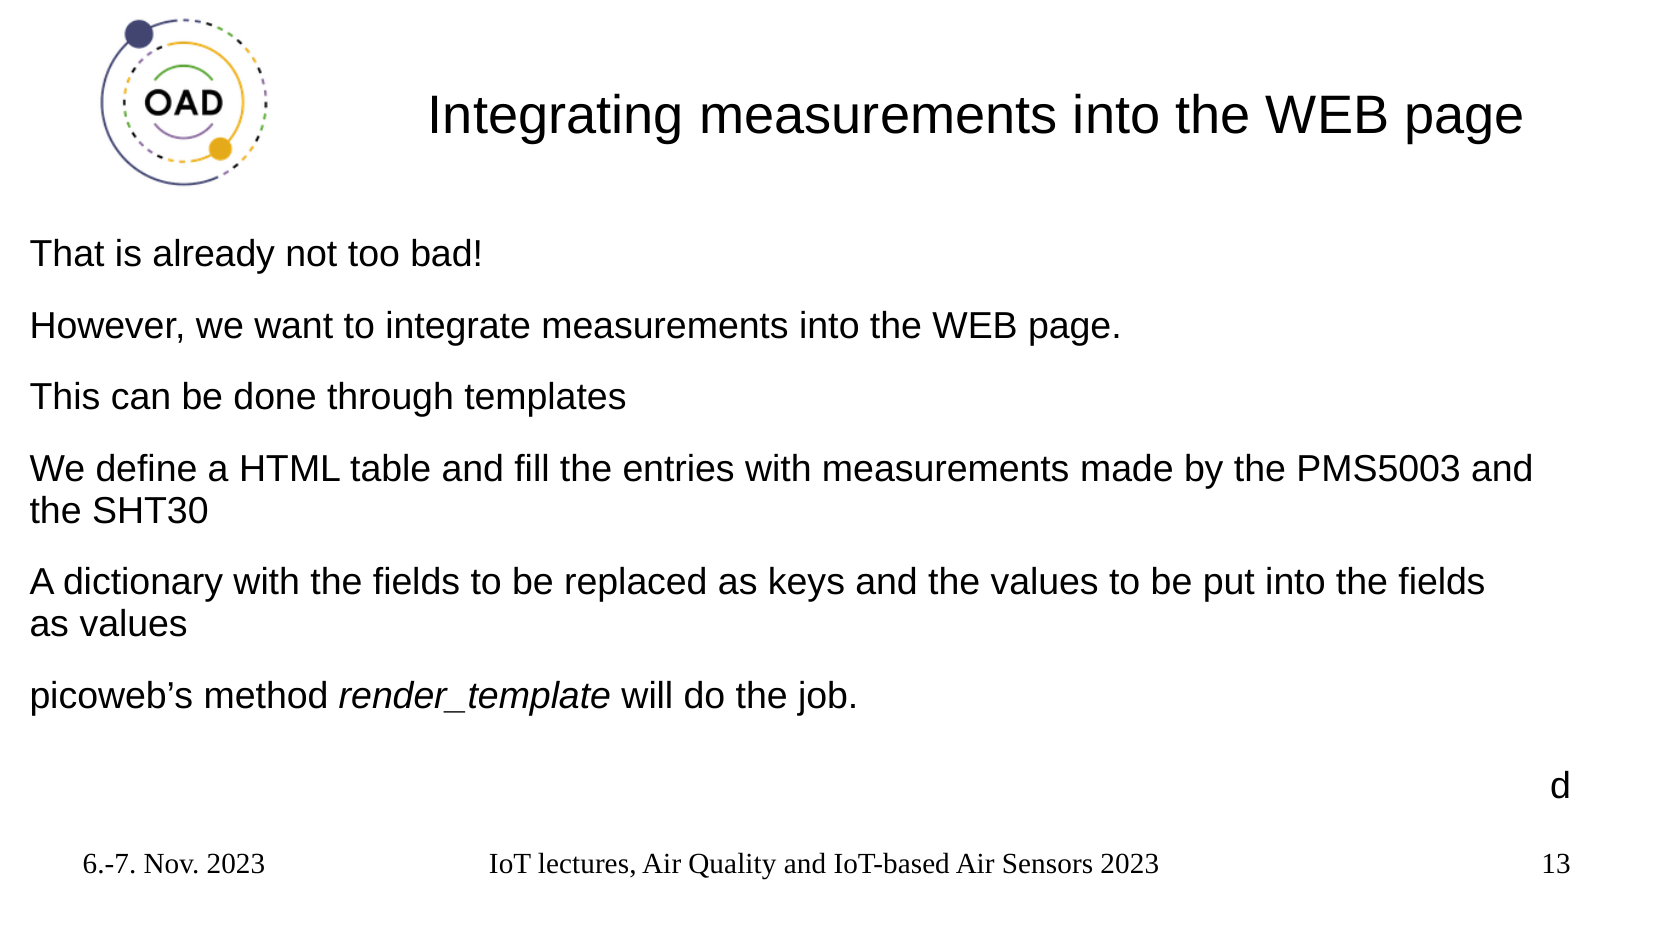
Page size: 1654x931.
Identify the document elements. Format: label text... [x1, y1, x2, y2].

title Integrating measurements into the WEB page [383, 37, 1571, 193]
list That is already not too bad! However, we want to integrate measurements into the WEB page. This can be done through templates We define a HTML table and fill the entries with measurements made by the PMS5003 and the SHT30 A dictionary with the fields to be replaced as keys and the values to be put into the fields as values picoweb’s method render_template will do the job. [29, 232, 1536, 798]
picture [59, 4, 303, 207]
text_box d [1535, 757, 1613, 855]
